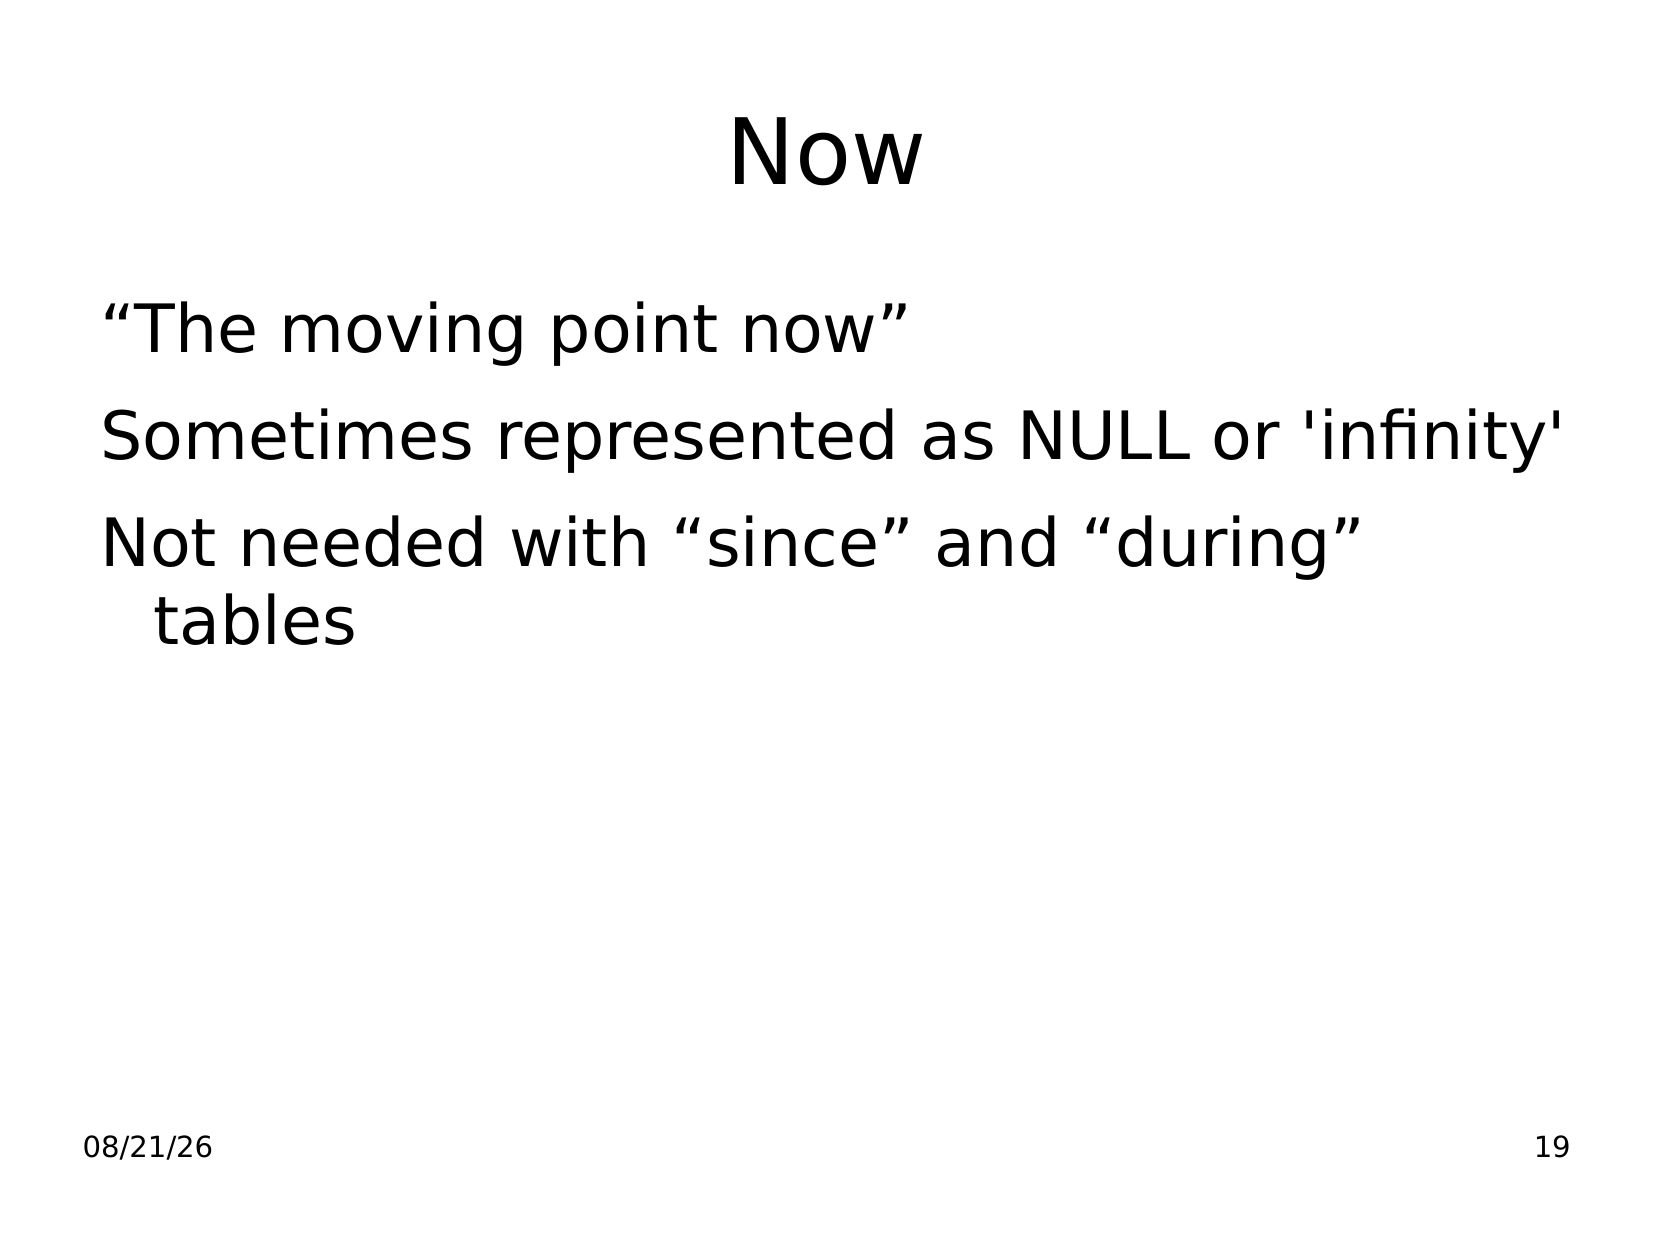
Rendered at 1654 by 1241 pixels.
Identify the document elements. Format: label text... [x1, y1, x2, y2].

title Now [82, 56, 1571, 250]
list “The moving point now” Sometimes represented as NULL or 'infinity' Not needed with “since” and “during” tables [82, 290, 1571, 1094]
